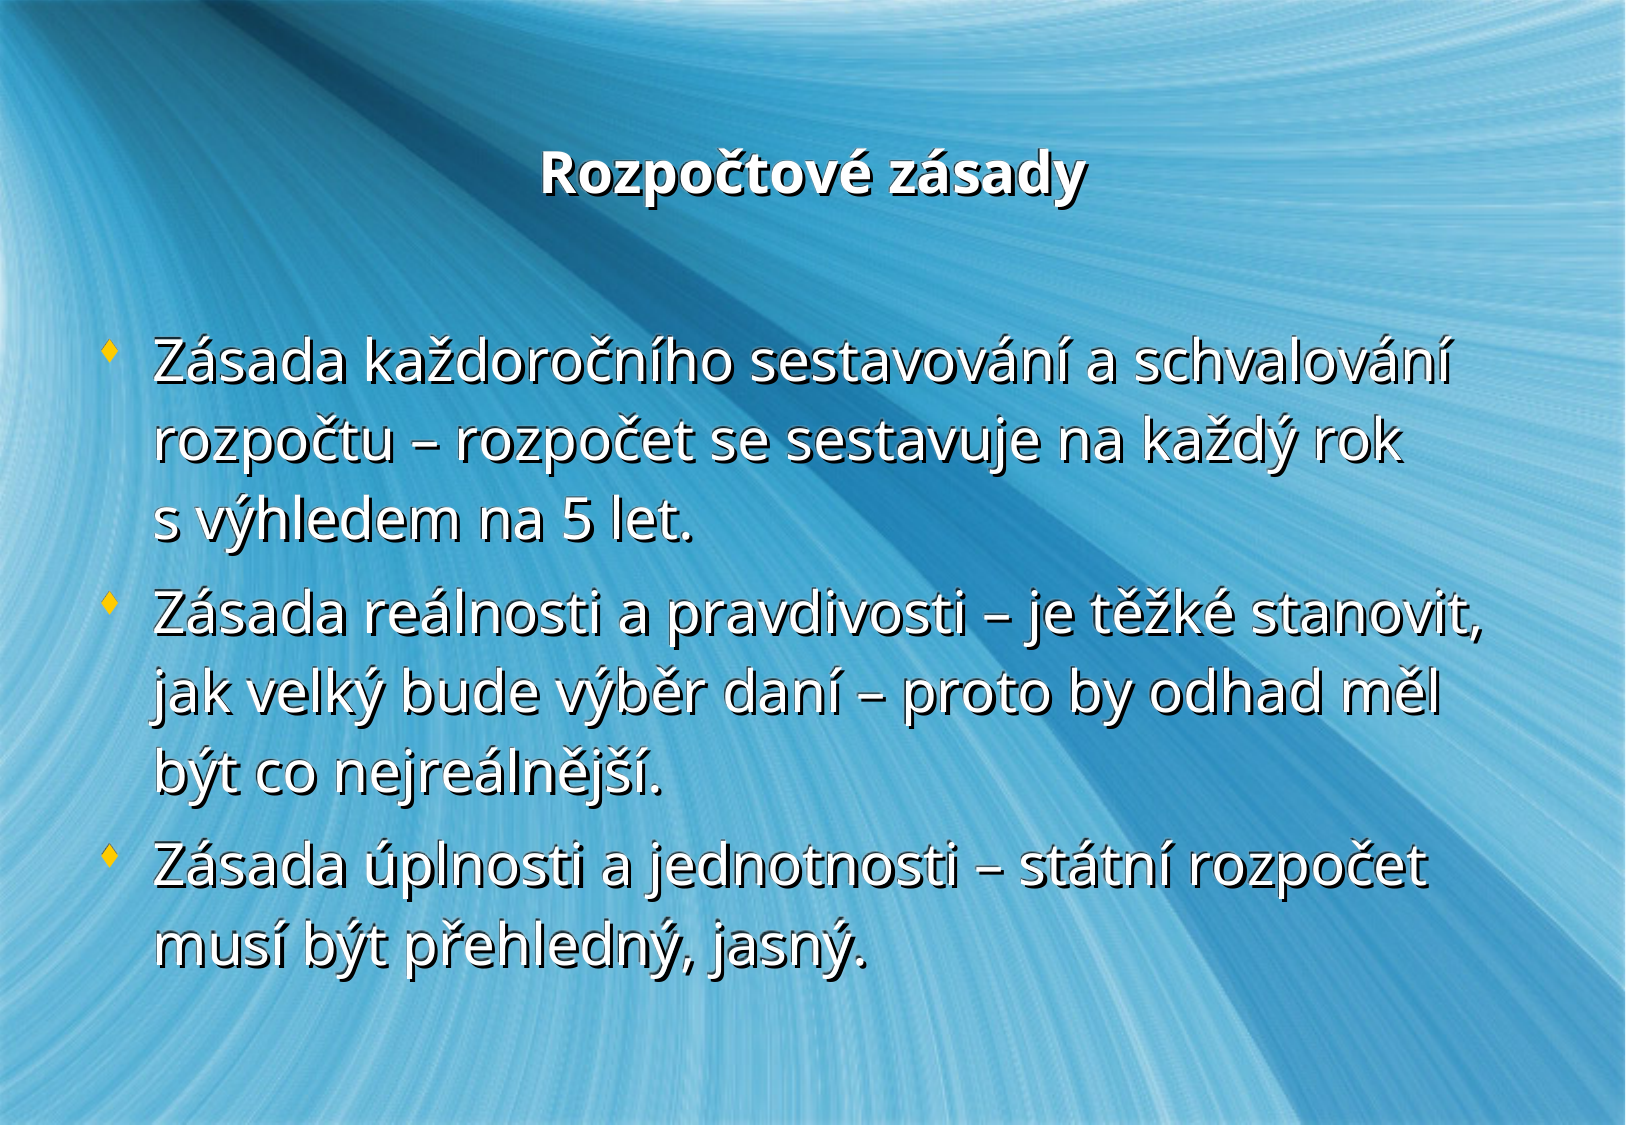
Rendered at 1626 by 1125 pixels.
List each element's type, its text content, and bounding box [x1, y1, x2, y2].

list Rozpočtové zásady Zásada každoročního sestavování a schvalování rozpočtu – rozpočet se sestavuje na každý rok s výhledem na 5 let. Zásada reálnosti a pravdivosti – je těžké stanovit, jak velký bude výběr daní – proto by odhad měl být co nejreálnější. Zásada úplnosti a jednotnosti – státní rozpočet musí být přehledný, jasný. [81, 54, 1544, 1059]
picture [0, 0, 1626, 1125]
